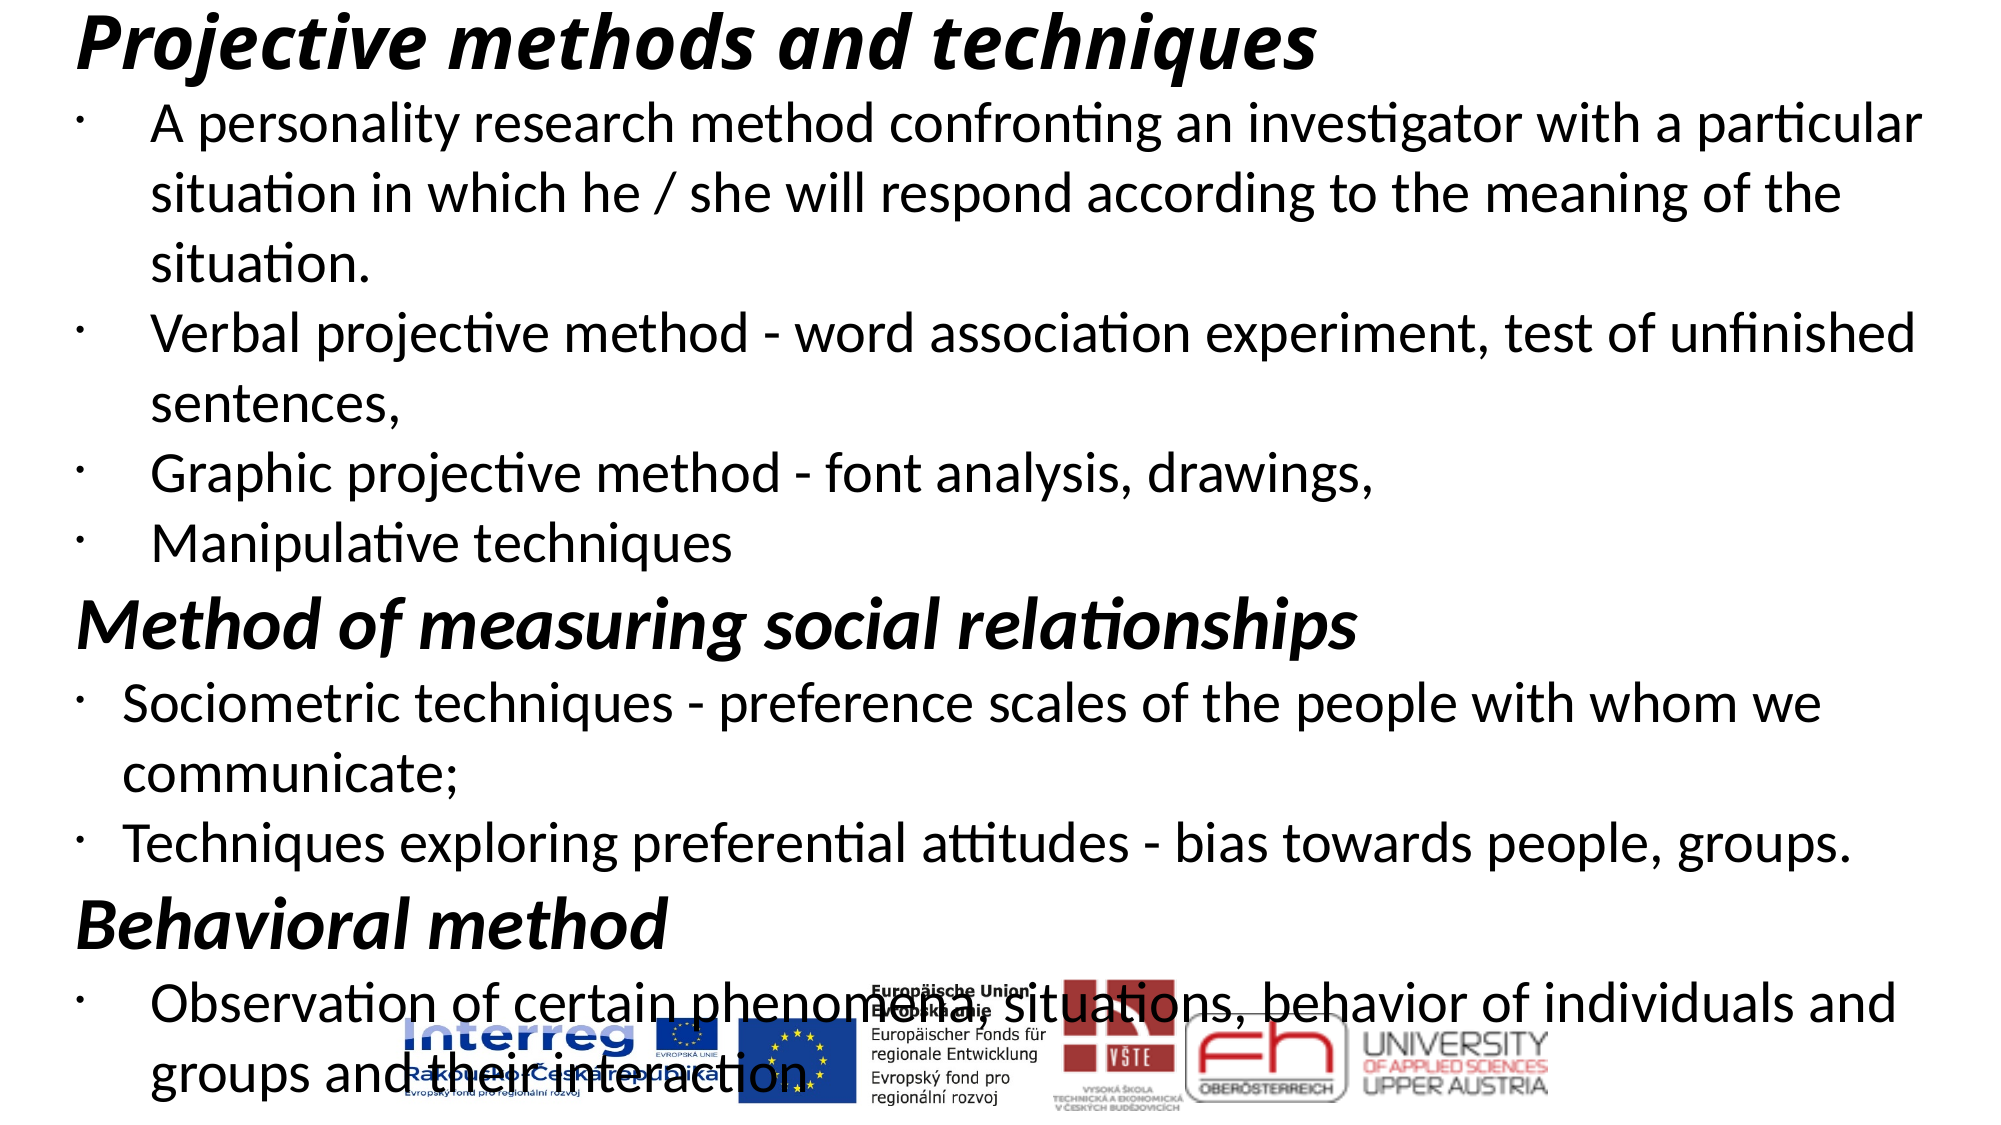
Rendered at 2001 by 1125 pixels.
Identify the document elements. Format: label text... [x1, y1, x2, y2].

text_box Projective methods and techniques A personality research method confronting an investigator with a particular situation in which he / she will respond according to the meaning of the situation. Verbal projective method - word association experiment, test of unfinished sentences, Graphic projective method - font analysis, drawings, Manipulative techniques Method of measuring social relationships Sociometric techniques - preference scales of the people with whom we communicate; Techniques exploring preferential attitudes - bias towards people, groups. Behavioral method Observation of certain phenomena, situations, behavior of individuals and groups and their interaction [60, 0, 1960, 1125]
